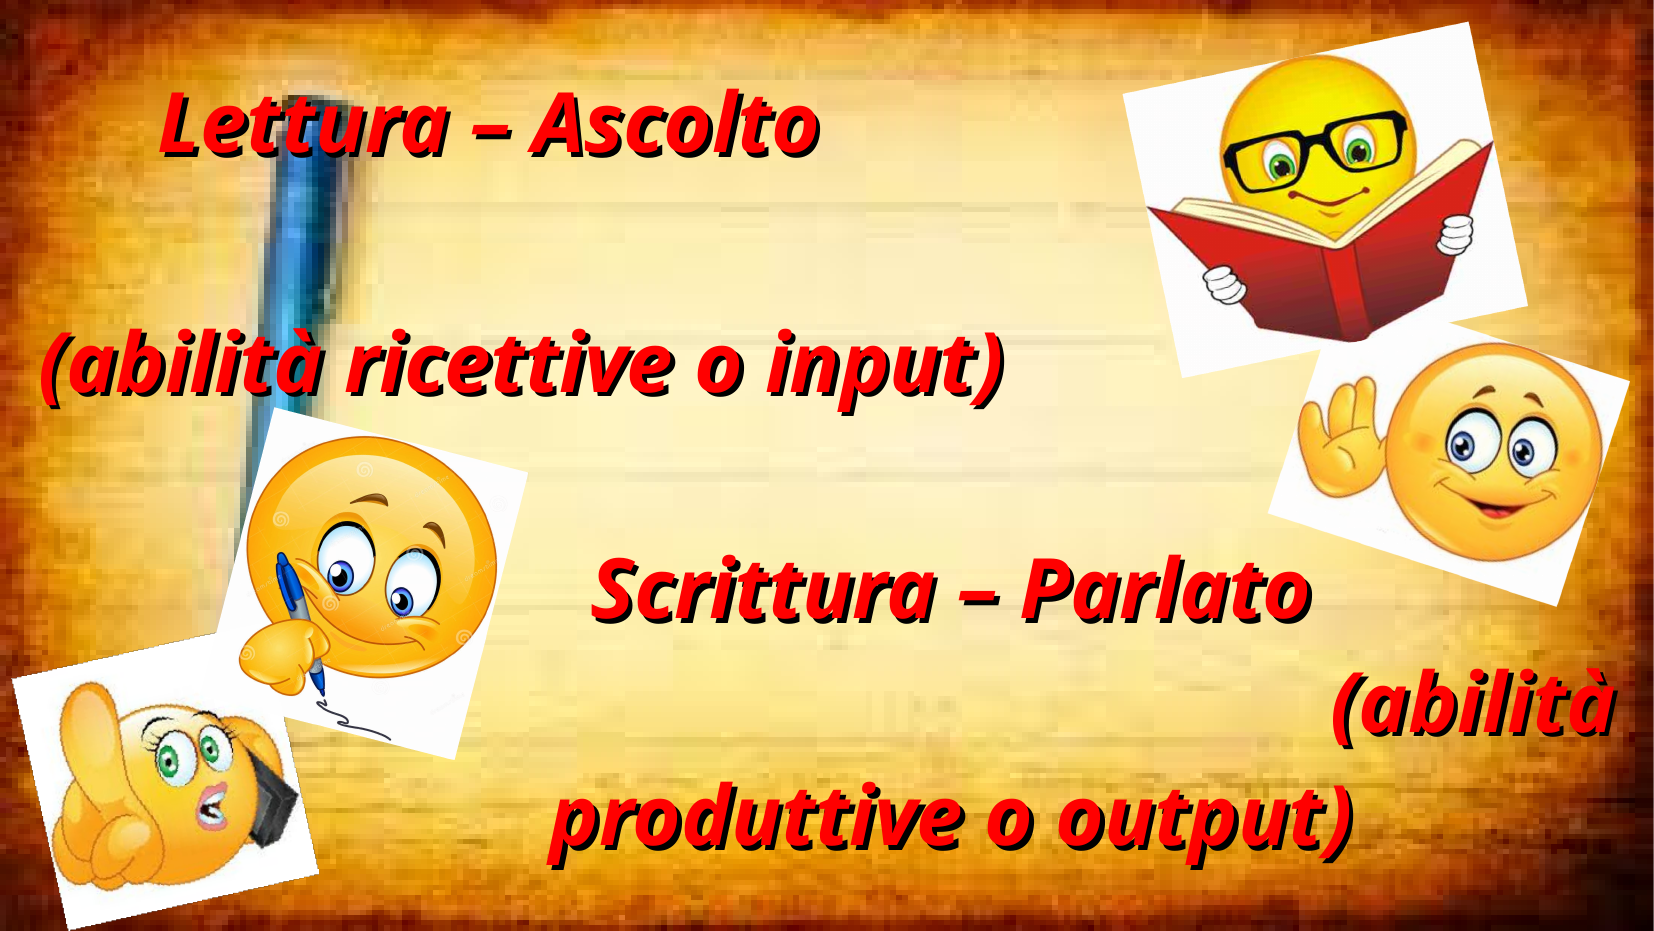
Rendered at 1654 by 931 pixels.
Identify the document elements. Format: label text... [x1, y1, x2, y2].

text_box Lettura – Ascolto (abilità ricettive o input) [23, 11, 1193, 461]
subtitle Scrittura – Parlato (abilità produttive o output) [284, 503, 1619, 897]
picture [0, 0, 1654, 931]
